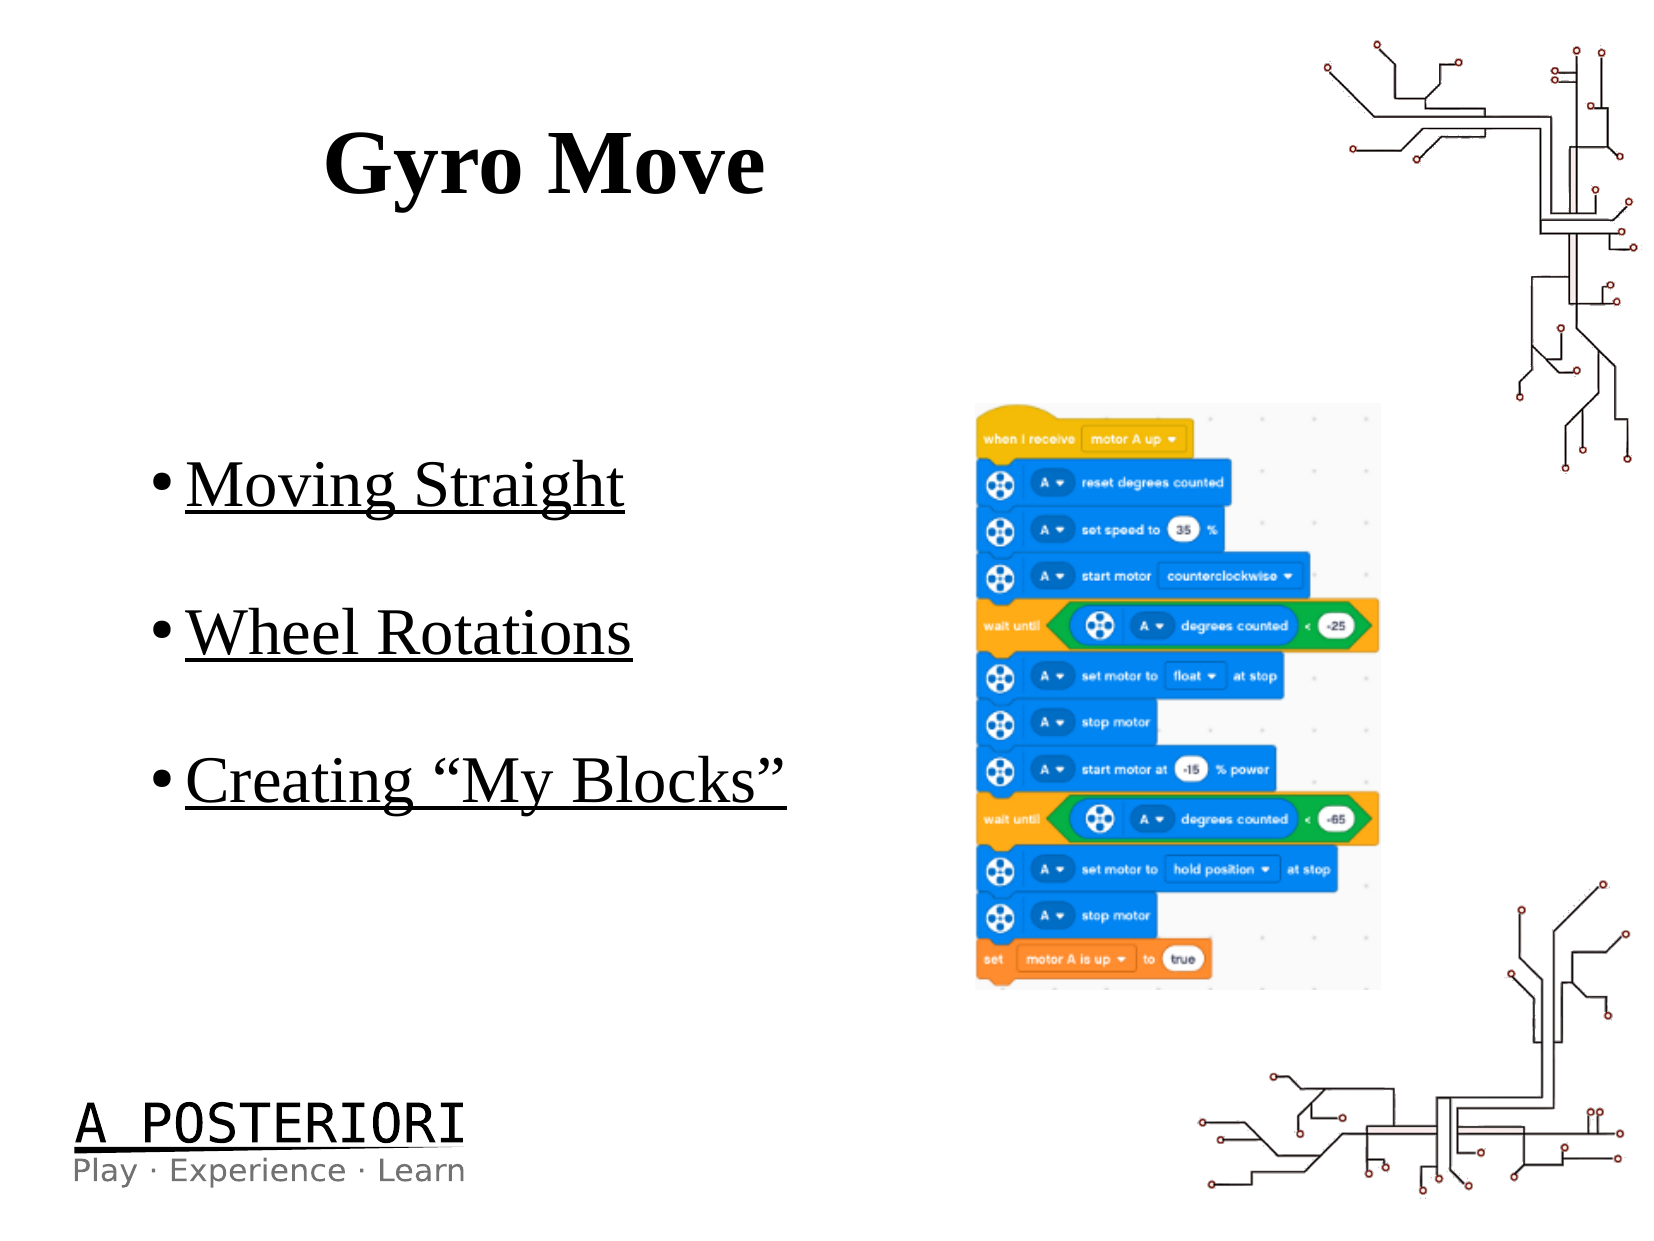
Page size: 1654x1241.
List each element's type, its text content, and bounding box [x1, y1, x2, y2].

title Gyro Move [11, 60, 1077, 264]
subtitle Moving Straight Wheel Rotations Creating “My Blocks” [150, 224, 1051, 966]
picture [975, 35, 1643, 1200]
